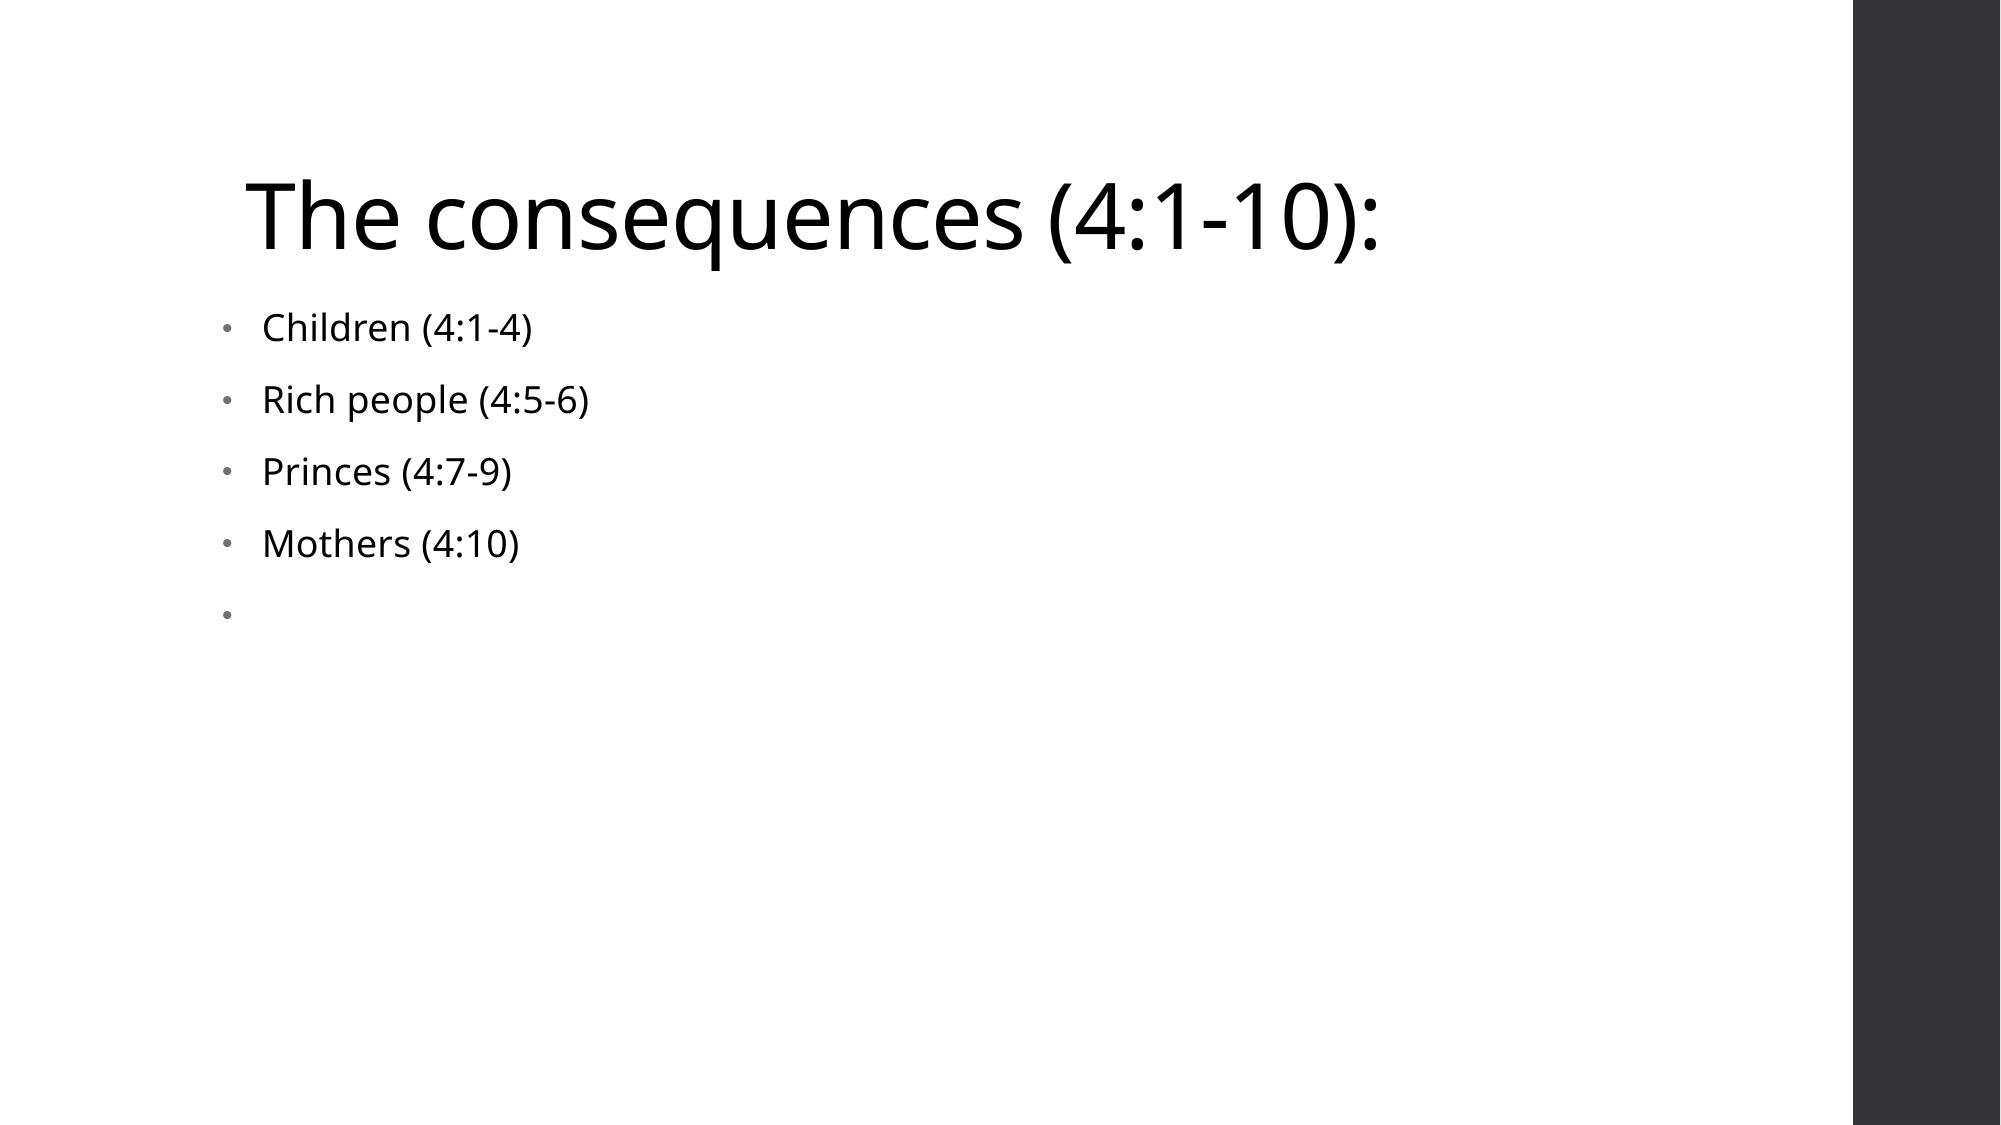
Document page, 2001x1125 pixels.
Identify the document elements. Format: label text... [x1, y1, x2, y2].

list Children (4:1-4) Rich people (4:5-6) Princes (4:7-9) Mothers (4:10) [206, 299, 1617, 1014]
title The consequences (4:1-10): [206, 60, 1797, 278]
